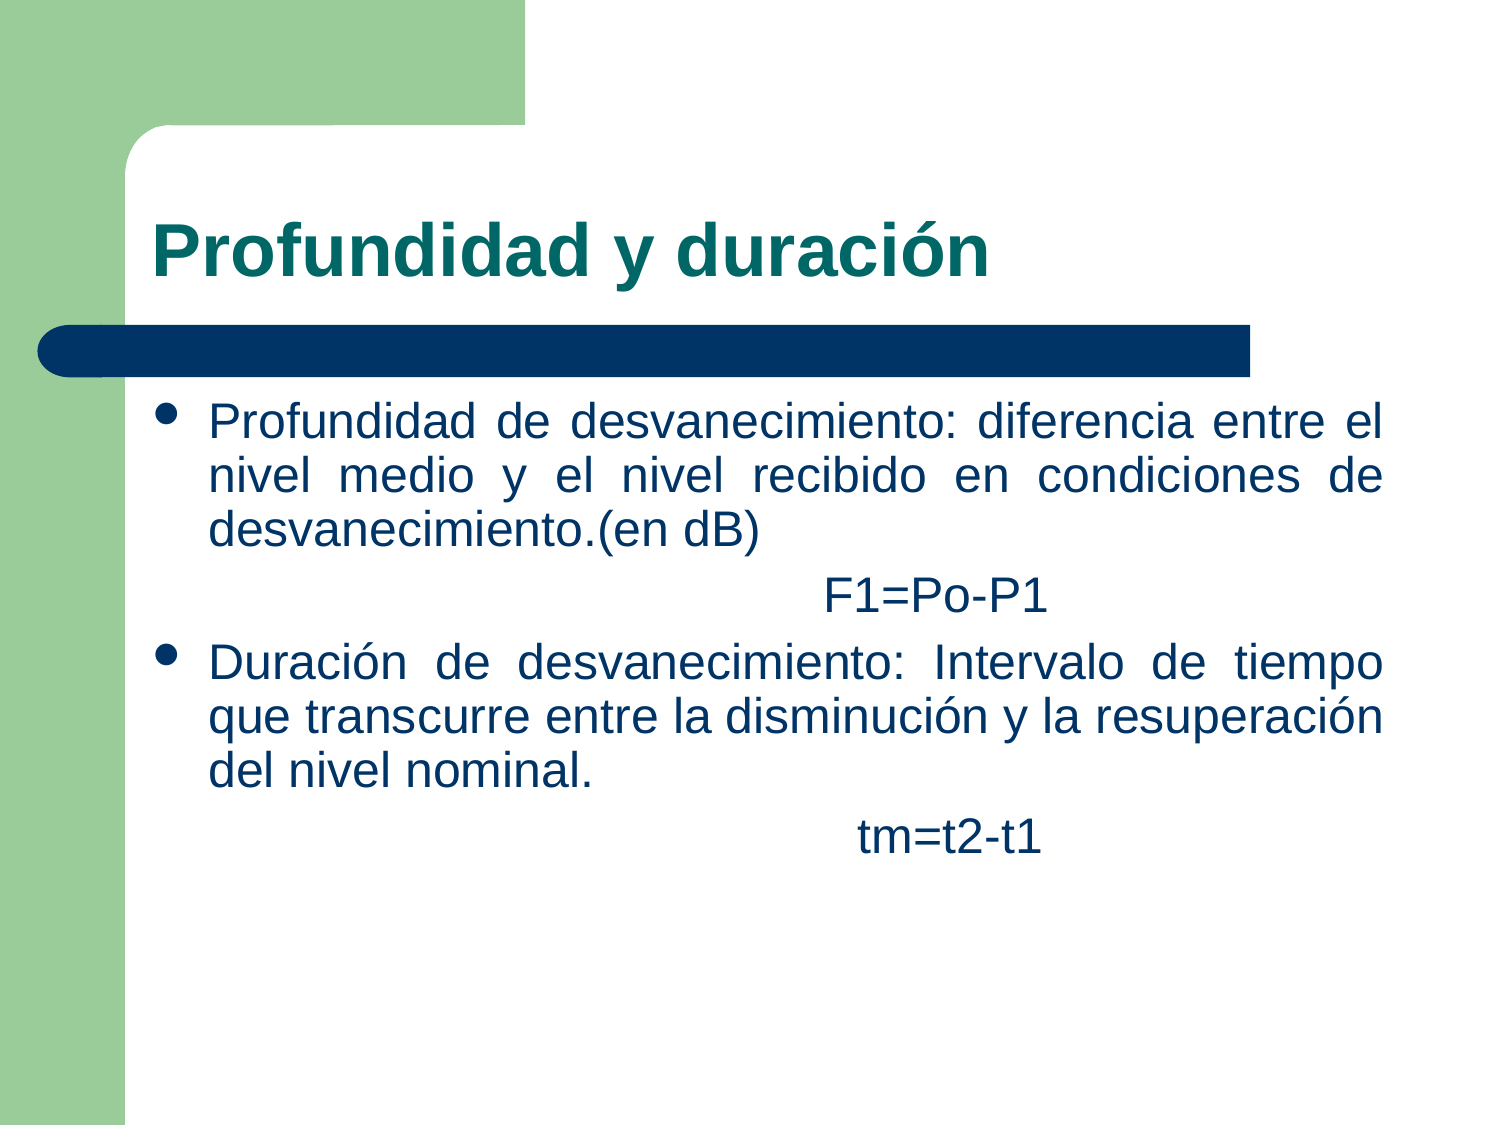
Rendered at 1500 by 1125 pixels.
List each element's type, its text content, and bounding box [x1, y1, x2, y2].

title Profundidad y duración [136, 136, 1414, 301]
list Profundidad de desvanecimiento: diferencia entre el nivel medio y el nivel recibido en condiciones de desvanecimiento.(en dB) F1=Po-P1 Duración de desvanecimiento: Intervalo de tiempo que transcurre entre la disminución y la resuperación del nivel nominal. tm=t2-t1 [137, 387, 1400, 999]
